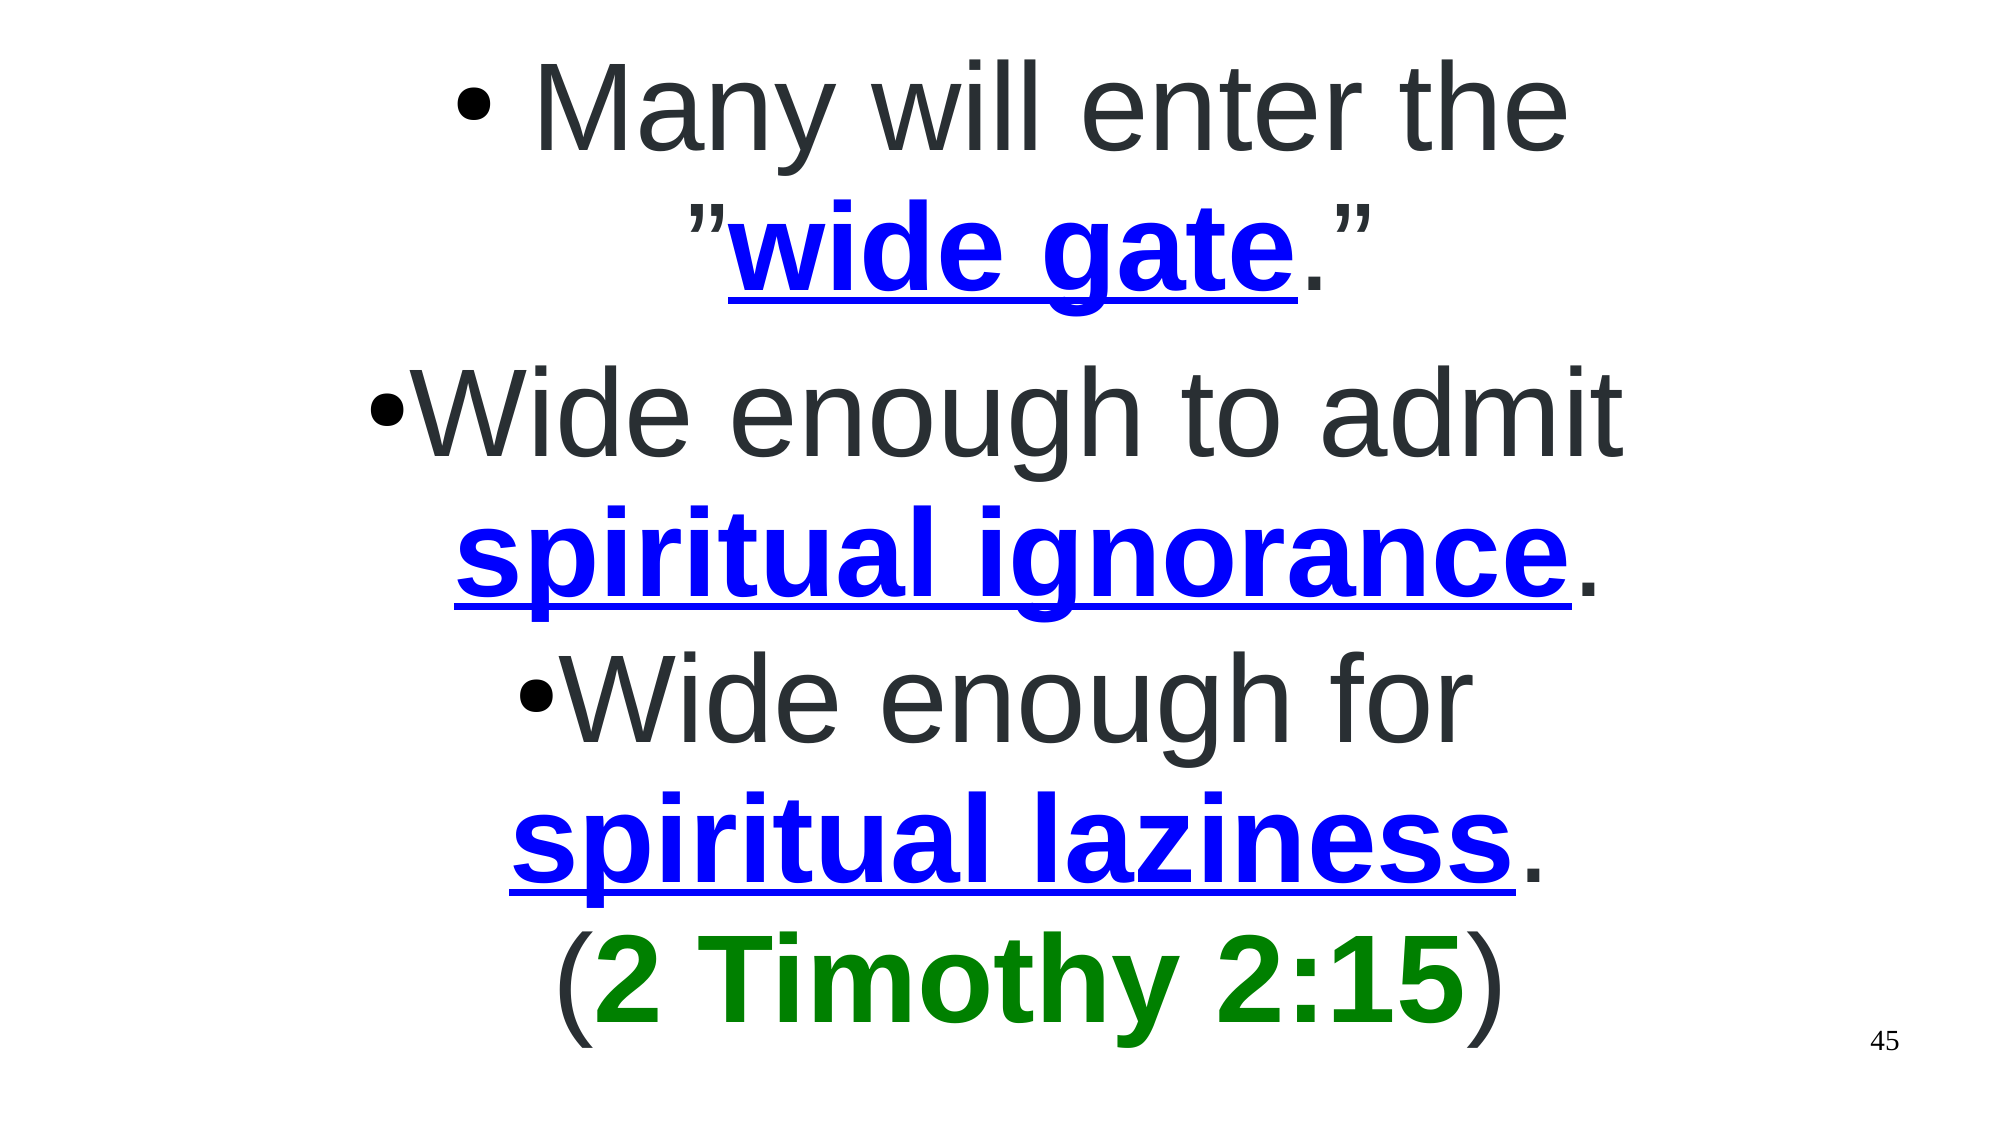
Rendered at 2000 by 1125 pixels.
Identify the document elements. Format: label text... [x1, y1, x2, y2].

list Many will enter the ”wide gate.” Wide enough to admit spiritual ignorance. Wide enough for spiritual laziness. (2 Timothy 2:15) [37, 37, 1988, 1088]
